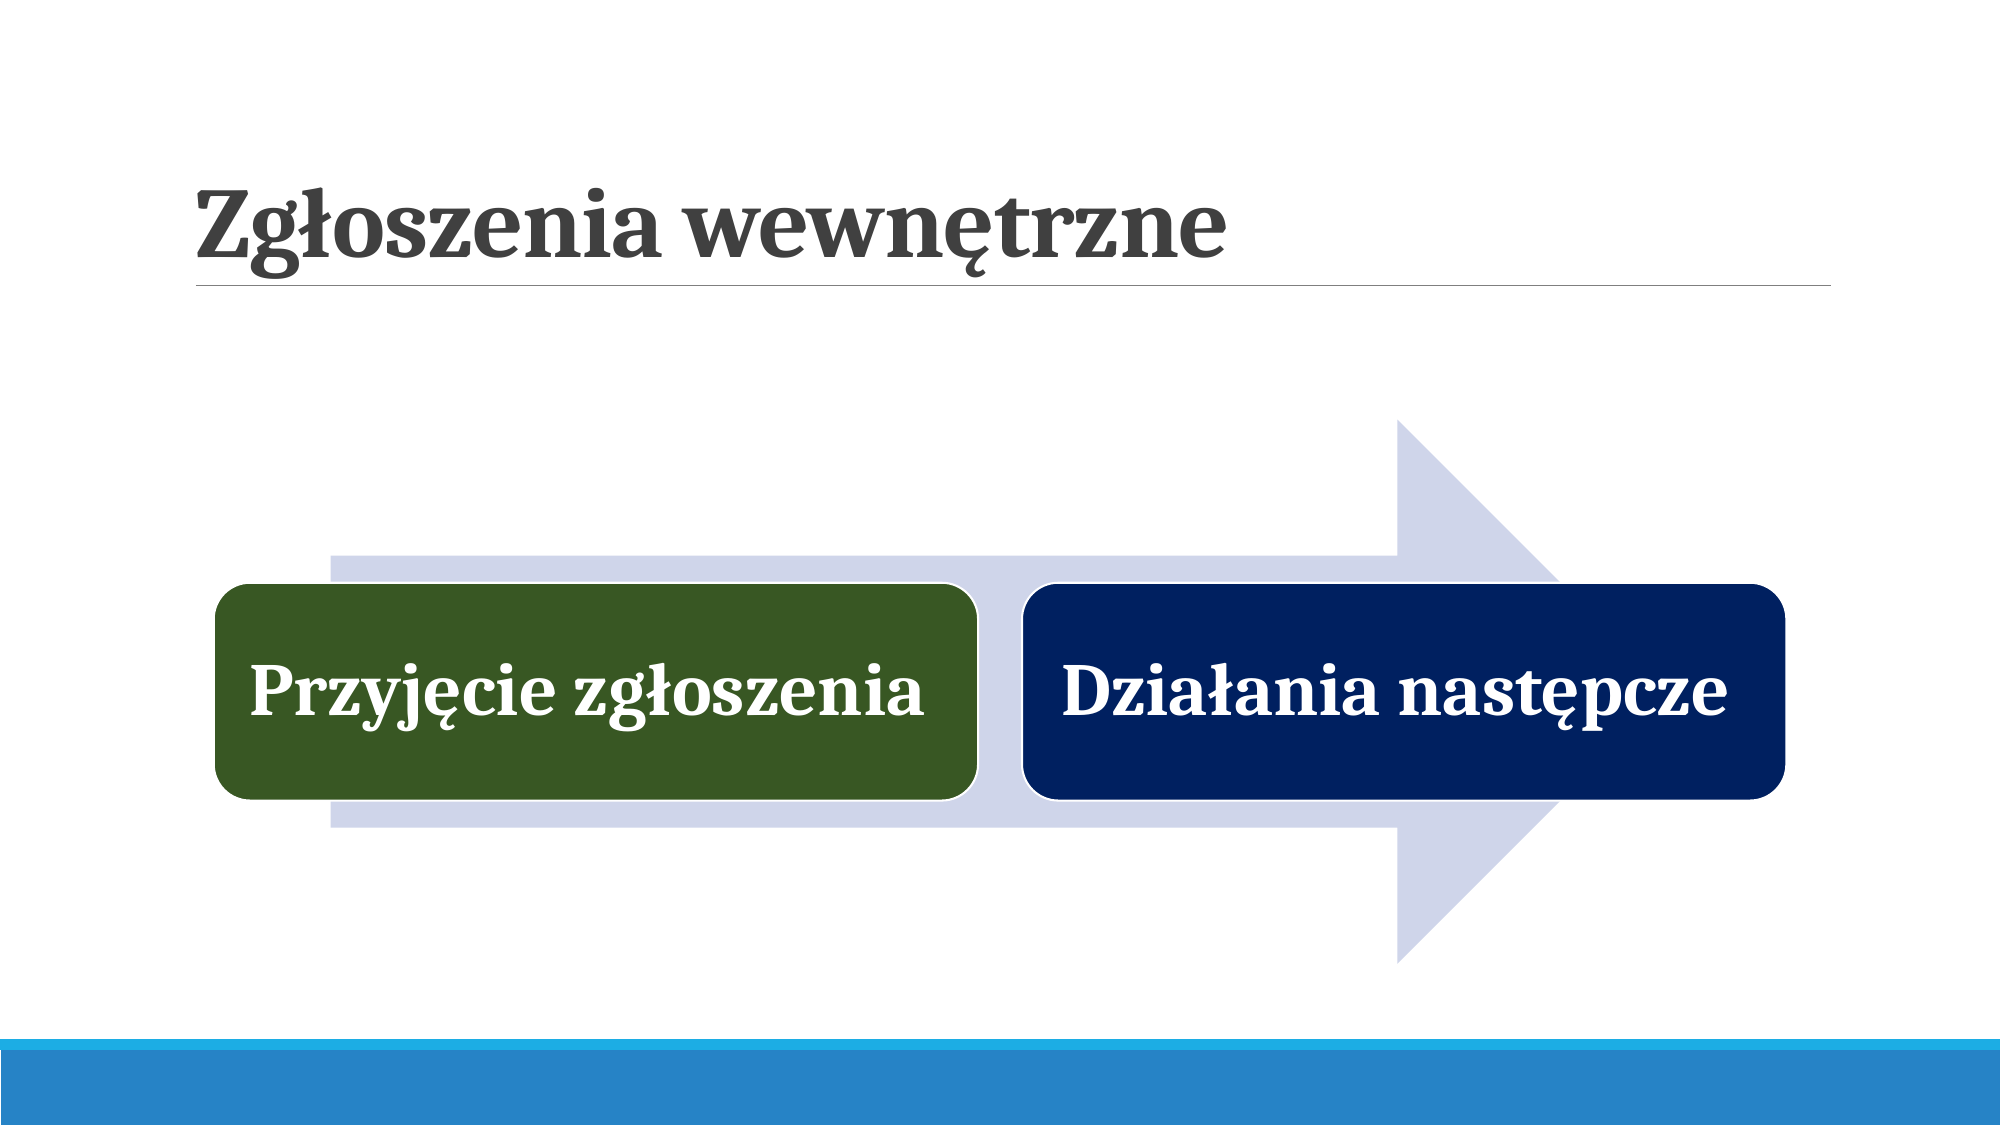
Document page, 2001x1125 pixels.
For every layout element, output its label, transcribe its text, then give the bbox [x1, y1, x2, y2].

text_box Przyjęcie zgłoszenia [213, 582, 979, 801]
text_box [330, 419, 1561, 964]
text_box Działania następcze [1022, 582, 1787, 801]
title Zgłoszenia wewnętrzne [180, 47, 1831, 286]
